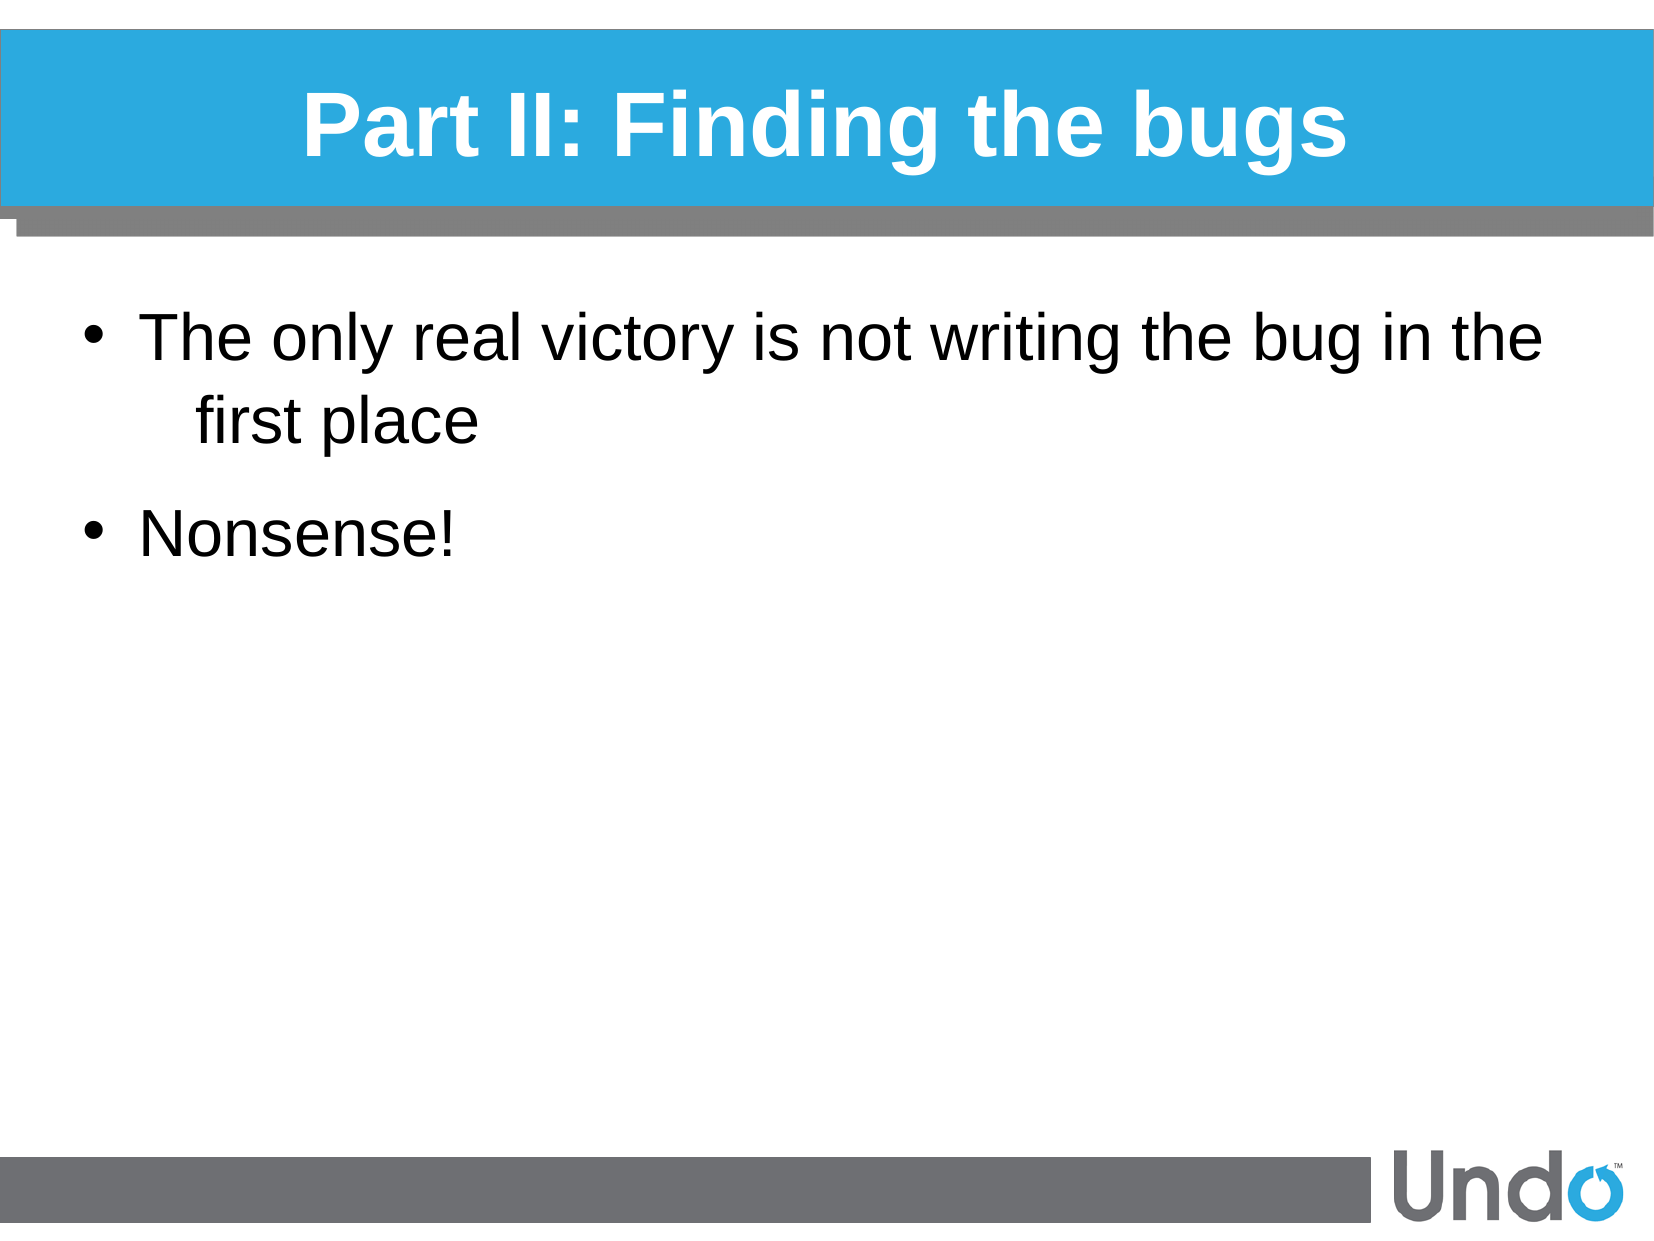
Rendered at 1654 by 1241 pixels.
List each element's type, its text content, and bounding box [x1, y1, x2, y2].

picture [1571, 1150, 1624, 1223]
list The only real victory is not writing the bug in the first place Nonsense! [82, 290, 1571, 1241]
title Part II: Finding the bugs [82, 14, 1571, 221]
